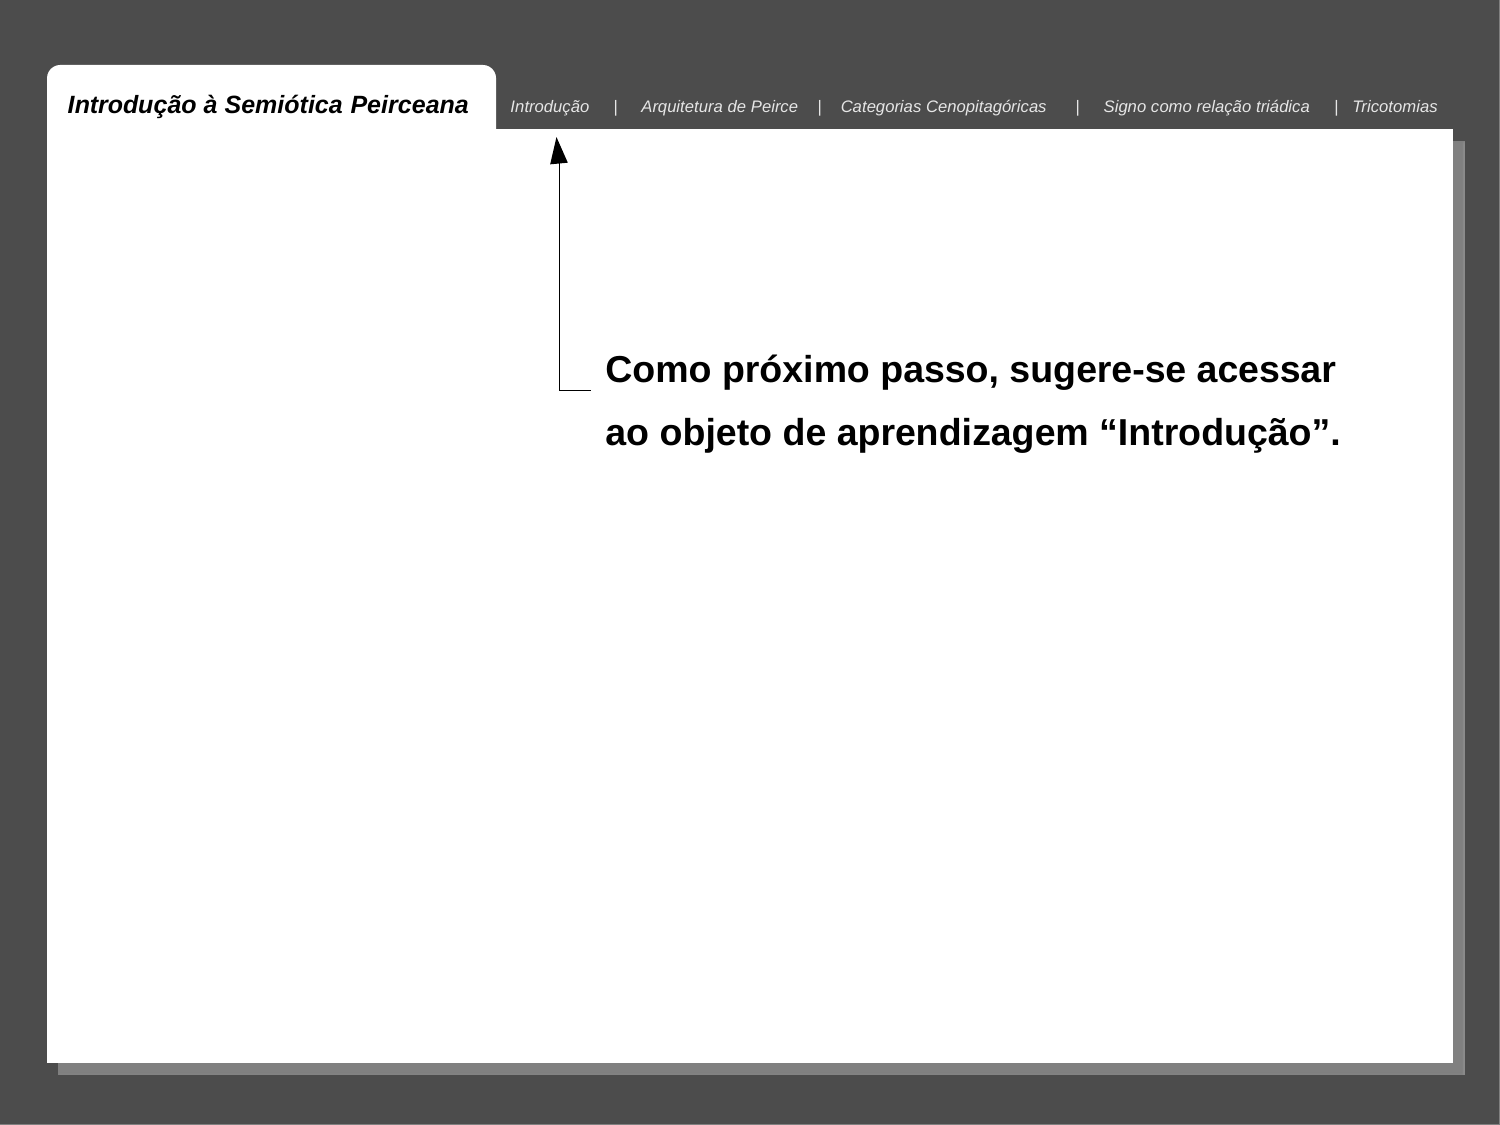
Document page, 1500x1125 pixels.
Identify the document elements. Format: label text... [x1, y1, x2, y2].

text_box Como próximo passo, sugere-se acessar ao objeto de aprendizagem “Introdução”. [590, 320, 1388, 443]
